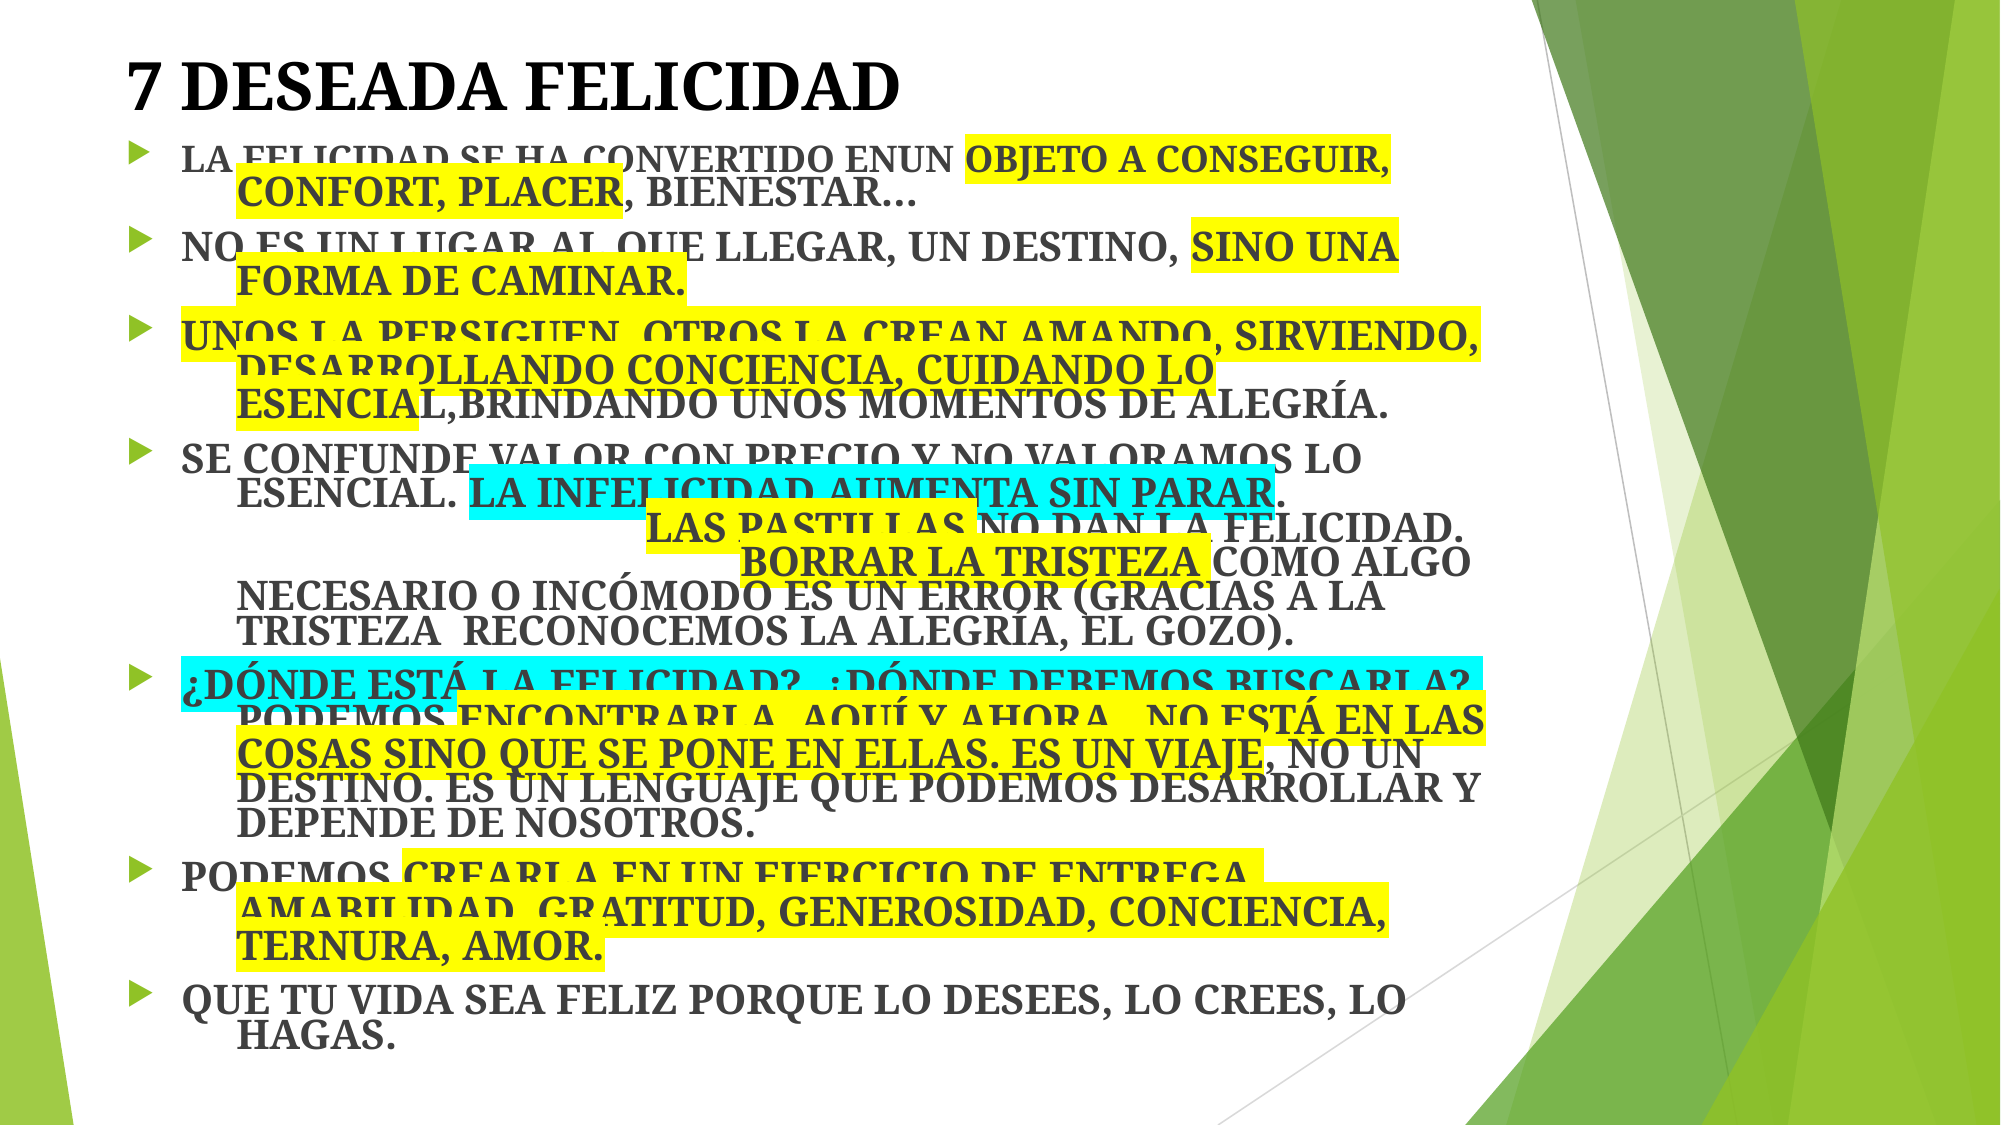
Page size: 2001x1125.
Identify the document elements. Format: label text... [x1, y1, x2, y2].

title 7 DESEADA FELICIDAD [111, 35, 1522, 140]
list LA FELICIDAD SE HA CONVERTIDO ENUN OBJETO A CONSEGUIR, CONFORT, PLACER, BIENESTAR… NO ES UN LUGAR AL QUE LLEGAR, UN DESTINO, SINO UNA FORMA DE CAMINAR. UNOS LA PERSIGUEN, OTROS LA CREAN AMANDO, SIRVIENDO, DESARROLLANDO CONCIENCIA, CUIDANDO LO ESENCIAL,BRINDANDO UNOS MOMENTOS DE ALEGRÍA. SE CONFUNDE VALOR CON PRECIO Y NO VALORAMOS LO ESENCIAL. LA INFELICIDAD AUMENTA SIN PARAR. LAS PASTILLAS NO DAN LA FELICIDAD. BORRAR LA TRISTEZA COMO ALGO NECESARIO O INCÓMODO ES UN ERROR (GRACIAS A LA TRISTEZA RECONOCEMOS LA ALEGRÍA, EL GOZO). ¿DÓNDE ESTÁ LA FELICIDAD? ¿DÓNDE DEBEMOS BUSCARLA? PODEMOS ENCONTRARLA AQUÍ Y AHORA . NO ESTÁ EN LAS COSAS SINO QUE SE PONE EN ELLAS. ES UN VIAJE, NO UN DESTINO. ES UN LENGUAJE QUE PODEMOS DESARROLLAR Y DEPENDE DE NOSOTROS. PODEMOS CREARLA EN UN EJERCICIO DE ENTREGA, AMABILIDAD, GRATITUD, GENEROSIDAD, CONCIENCIA, TERNURA, AMOR. QUE TU VIDA SEA FELIZ PORQUE LO DESEES, LO CREES, LO HAGAS. [111, 140, 1522, 1090]
